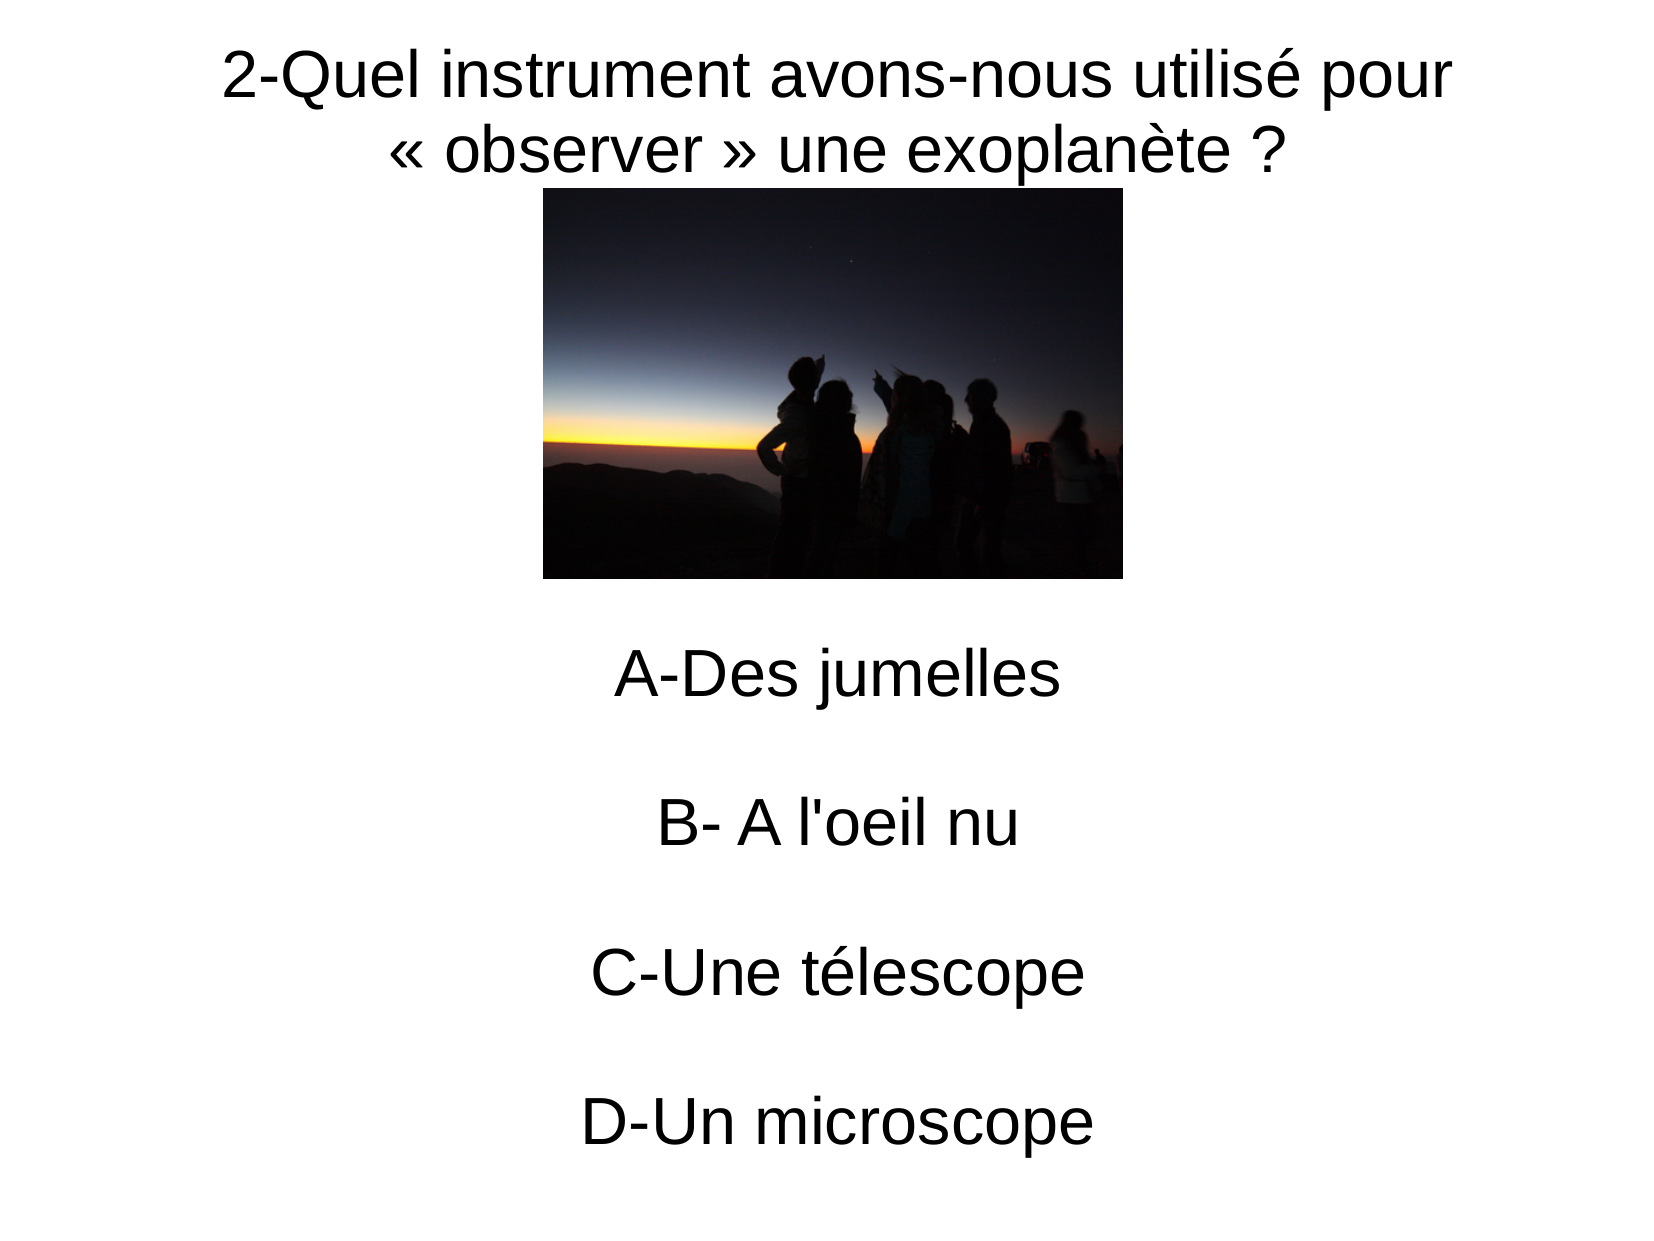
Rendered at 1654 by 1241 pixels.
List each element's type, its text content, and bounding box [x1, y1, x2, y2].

subtitle 2-Quel instrument avons-nous utilisé pour « observer » une exoplanète ? A-Des jumelles B- A l'oeil nu C-Une télescope D-Un microscope [94, 37, 1583, 1159]
picture [543, 188, 1123, 579]
